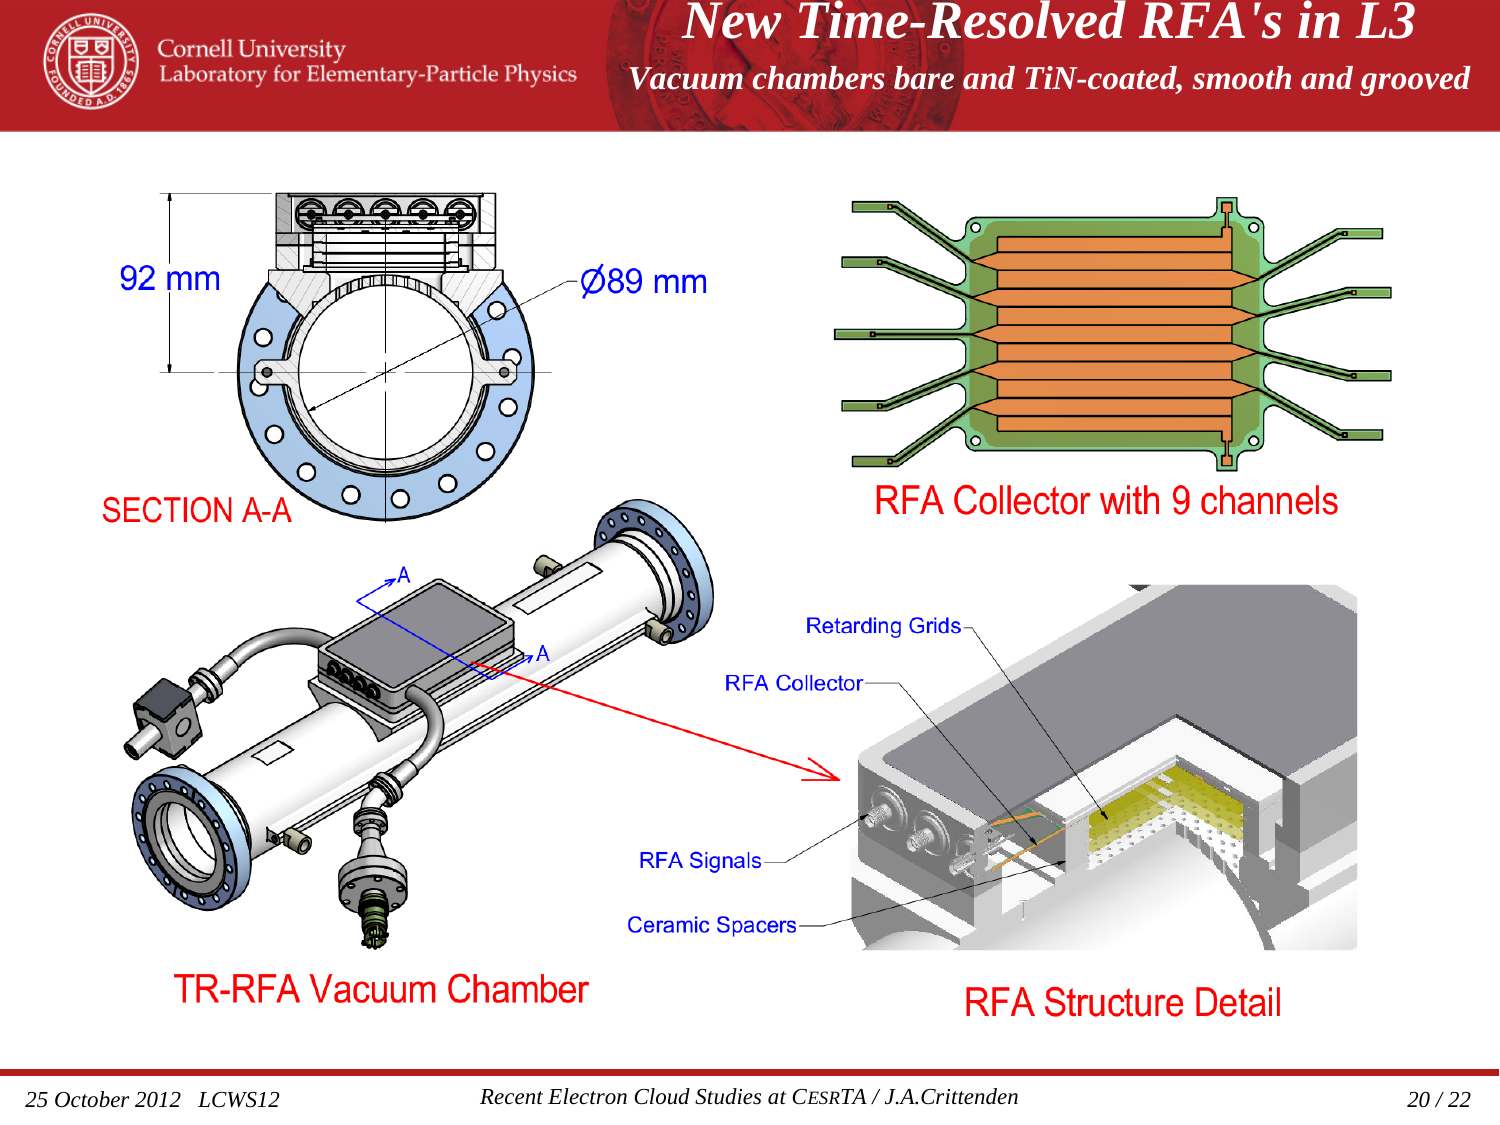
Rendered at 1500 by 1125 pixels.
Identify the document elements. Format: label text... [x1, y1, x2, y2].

picture [75, 166, 1426, 1041]
picture [0, 0, 600, 132]
title New Time-Resolved RFA's in L3 Vacuum chambers bare and TiN-coated, smooth and grooved [600, 0, 1500, 136]
